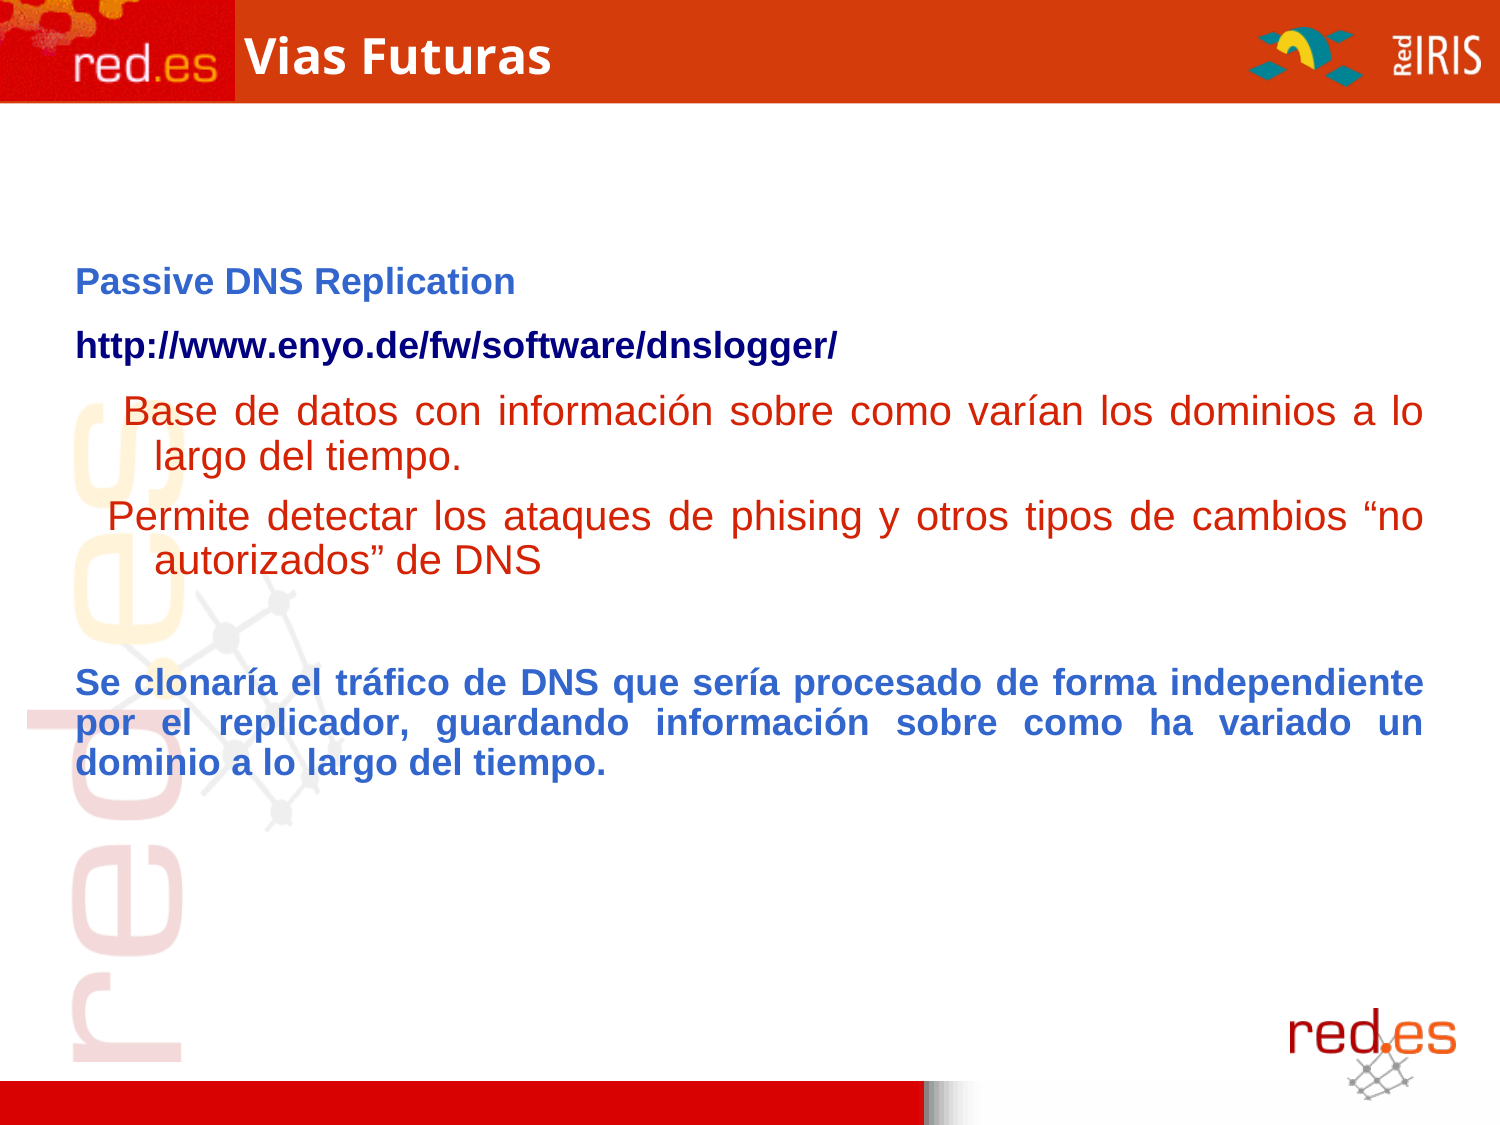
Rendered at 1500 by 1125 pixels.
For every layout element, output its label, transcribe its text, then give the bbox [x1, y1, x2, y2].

picture [27, 400, 345, 1062]
picture [0, 1008, 1500, 1125]
list Passive DNS Replication http://www.enyo.de/fw/software/dnslogger/ Base de datos con información sobre como varían los dominios a lo largo del tiempo. Permite detectar los ataques de phising y otros tipos de cambios “no autorizados” de DNS Se clonaría el tráfico de DNS que sería procesado de forma independiente por el replicador, guardando información sobre como ha variado un dominio a lo largo del tiempo. [75, 262, 1426, 1006]
title Vias Futuras [244, 0, 1412, 121]
picture [1412, 27, 1481, 87]
picture [0, 0, 235, 101]
